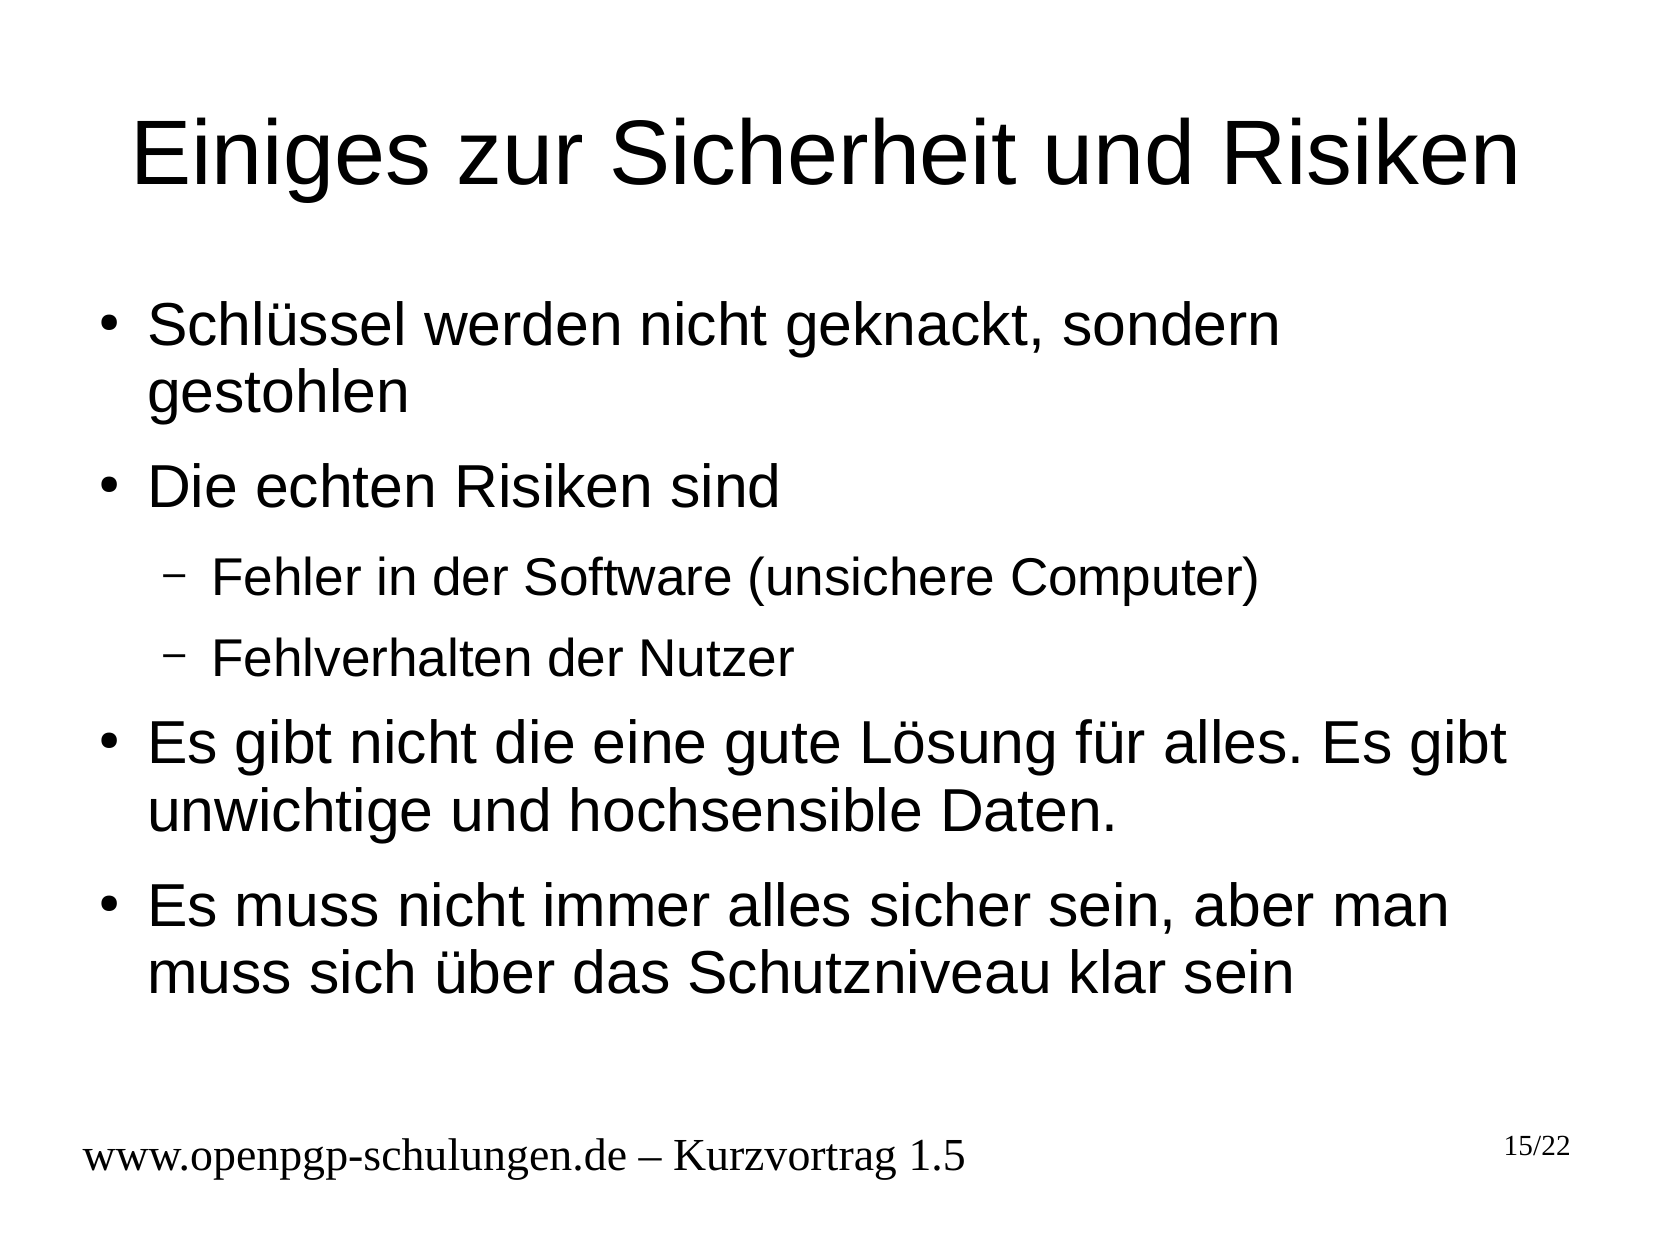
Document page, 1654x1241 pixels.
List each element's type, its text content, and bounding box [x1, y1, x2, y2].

list Schlüssel werden nicht geknackt, sondern gestohlen Die echten Risiken sind Fehler in der Software (unsichere Computer) Fehlverhalten der Nutzer Es gibt nicht die eine gute Lösung für alles. Es gibt unwichtige und hochsensible Daten. Es muss nicht immer alles sicher sein, aber man muss sich über das Schutzniveau klar sein [82, 290, 1538, 1010]
title Einiges zur Sicherheit und Risiken [82, 49, 1571, 257]
